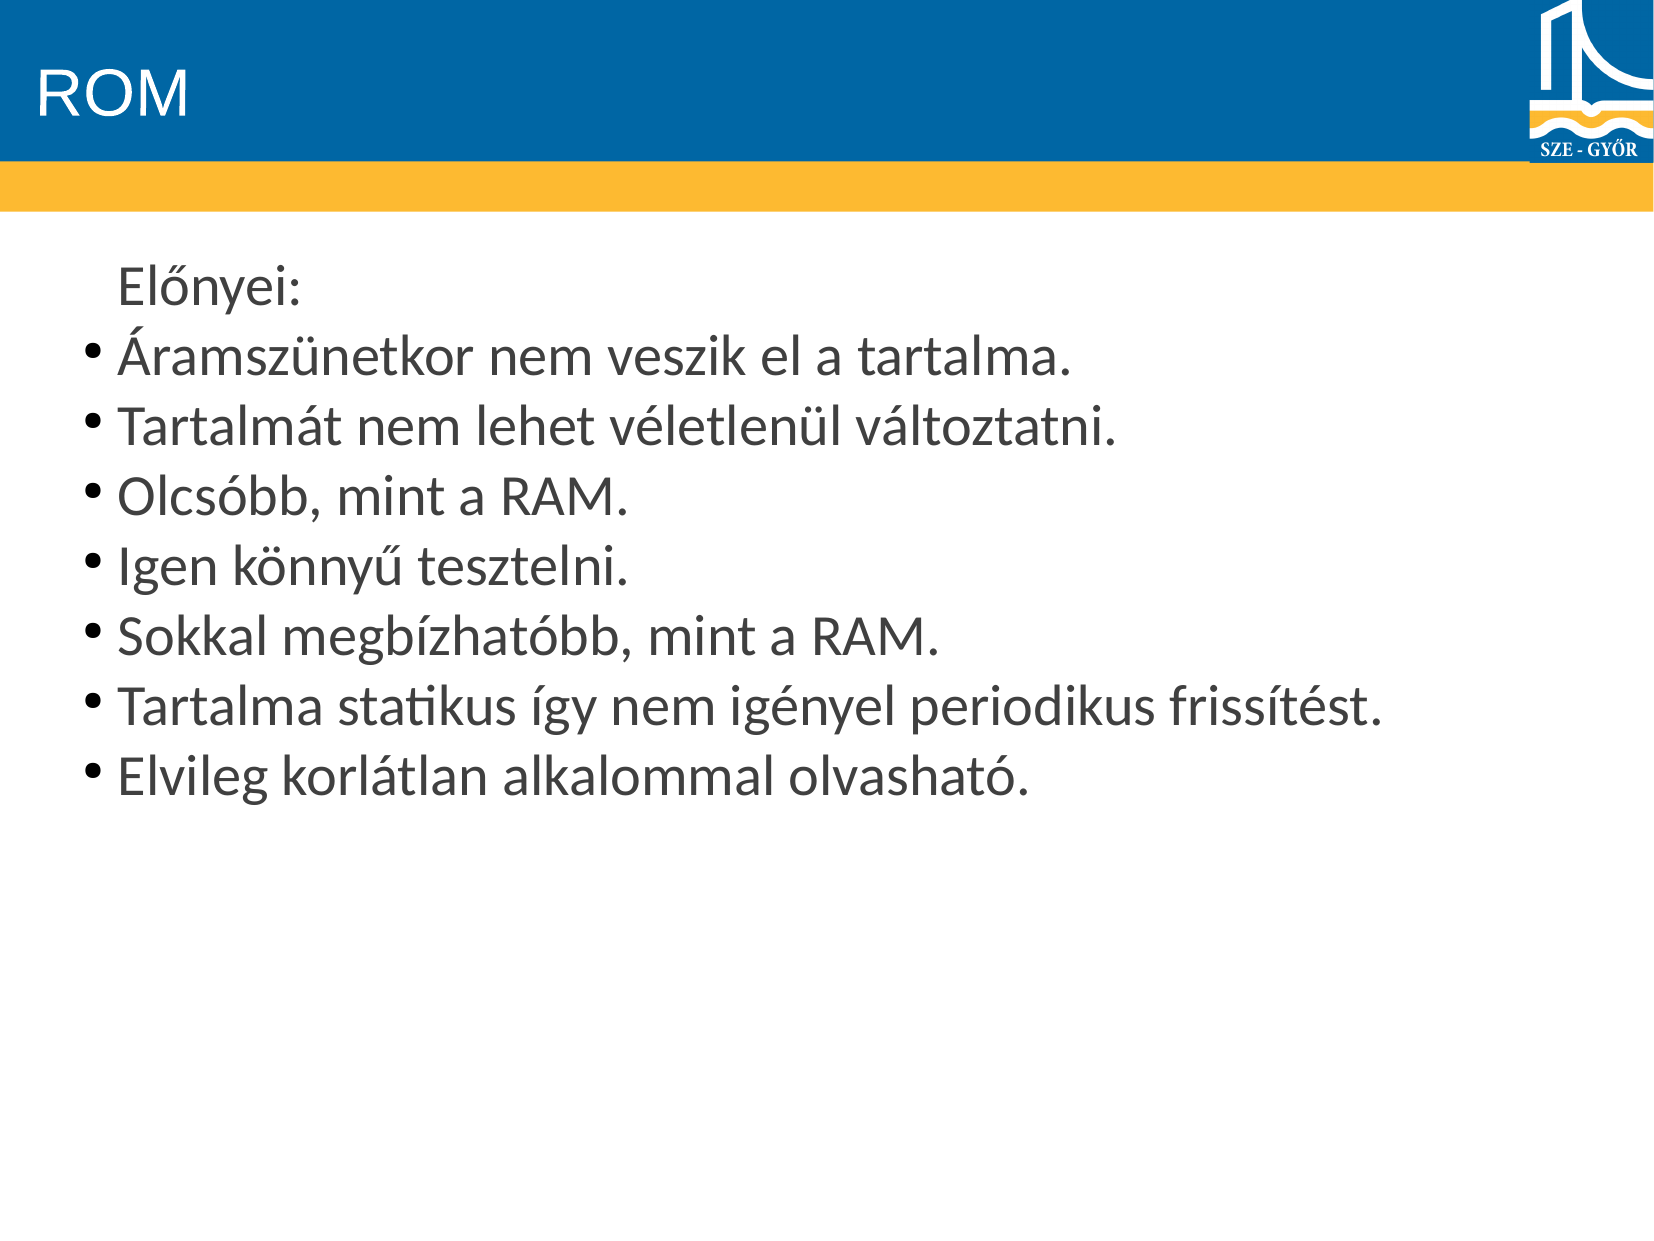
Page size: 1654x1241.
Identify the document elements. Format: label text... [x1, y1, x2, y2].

picture [1529, 0, 1654, 163]
text_box Előnyei: Áramszünetkor nem veszik el a tartalma. Tartalmát nem lehet véletlenül változtatni. Olcsóbb, mint a RAM. Igen könnyű tesztelni. Sokkal megbízhatóbb, mint a RAM. Tartalma statikus így nem igényel periodikus frissítést. Elvileg korlátlan alkalommal olvasható. [82, 247, 1571, 1198]
text_box ROM [34, 48, 1524, 144]
